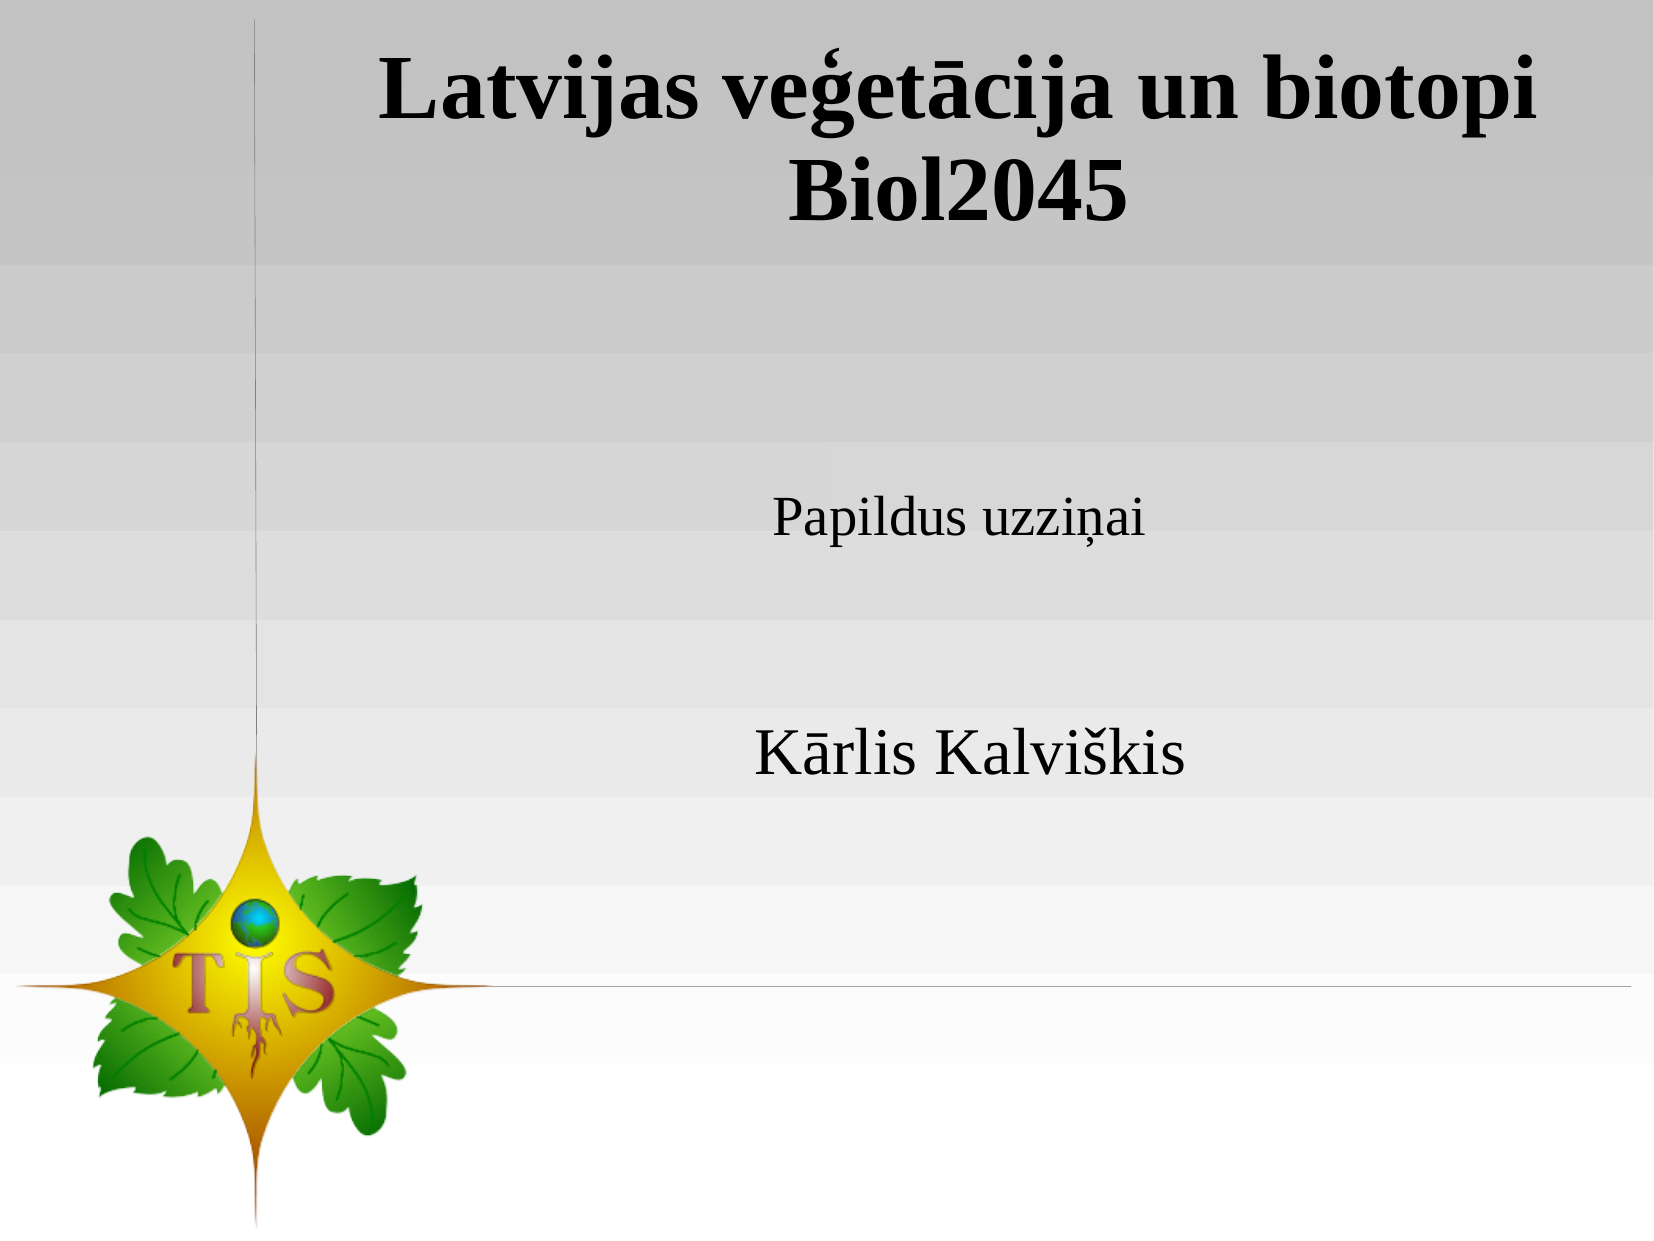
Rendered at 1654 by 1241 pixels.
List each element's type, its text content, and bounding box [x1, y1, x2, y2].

title Papildus uzziņai [324, 413, 1595, 621]
picture [0, 0, 1654, 1241]
